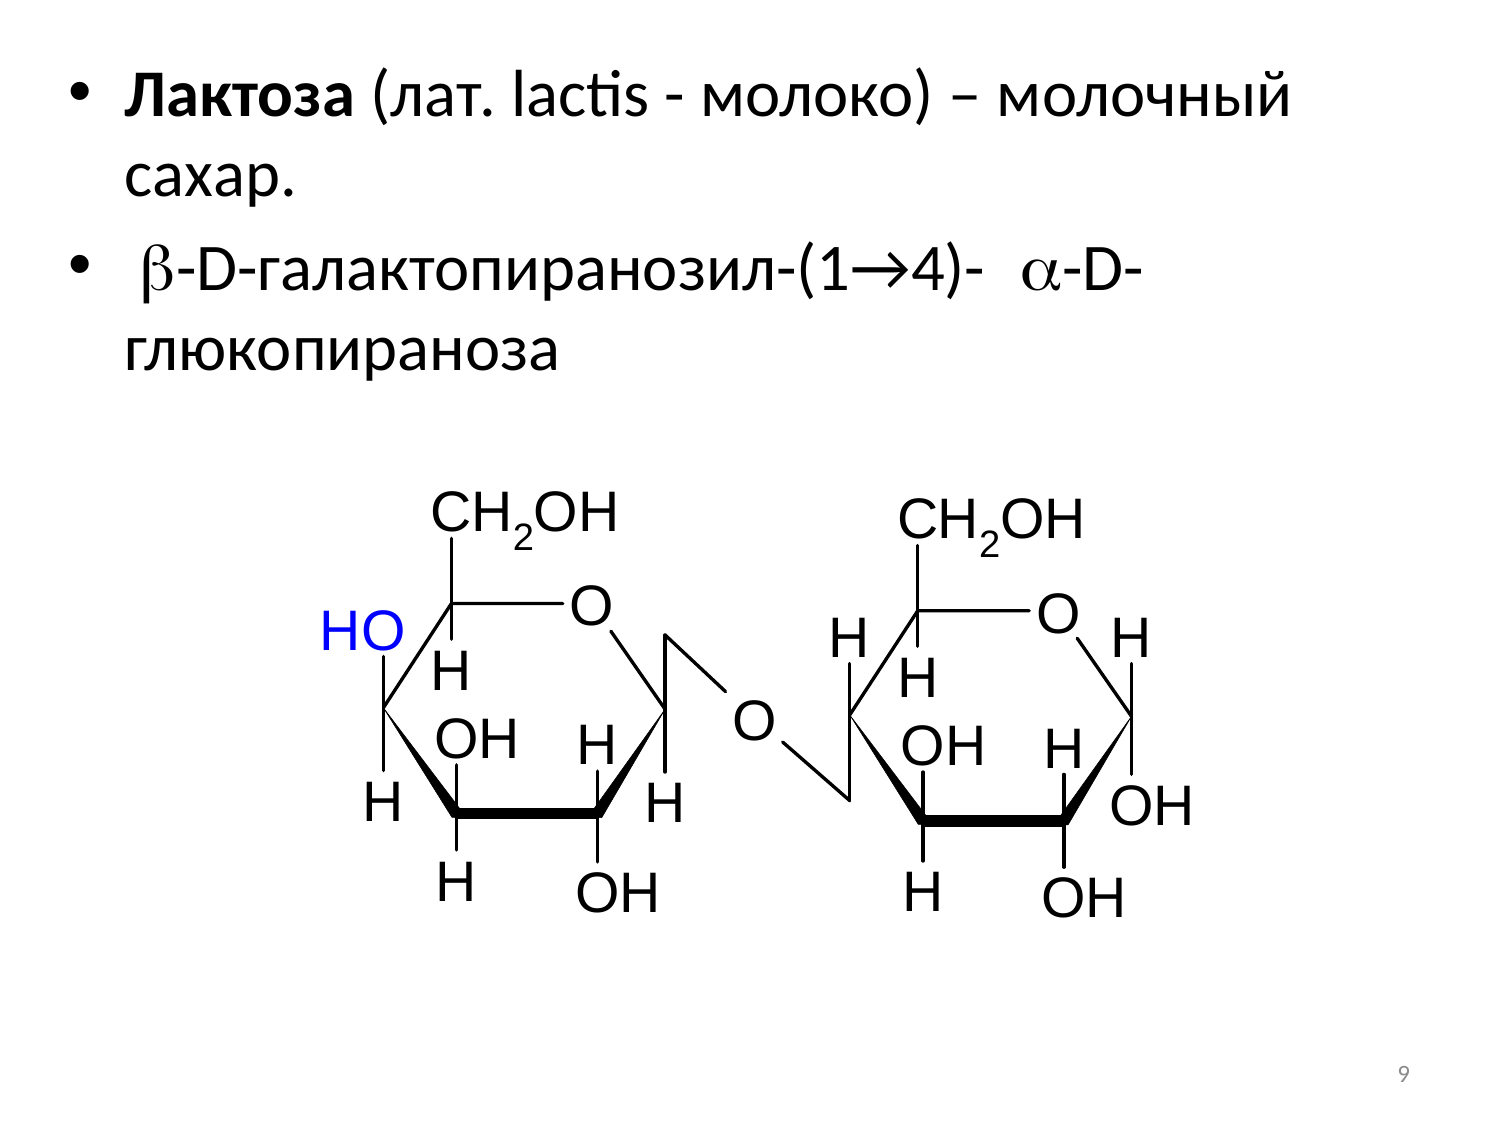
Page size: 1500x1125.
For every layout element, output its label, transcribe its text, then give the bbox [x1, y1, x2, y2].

slide_number <номер> [1074, 1042, 1425, 1103]
chart [312, 479, 1206, 941]
list Лактоза (лат. lactis - молоко) – молочный сахар. b-D-галактопиранозил-(1→4)- a-D-глюкопираноза [53, 42, 1447, 613]
